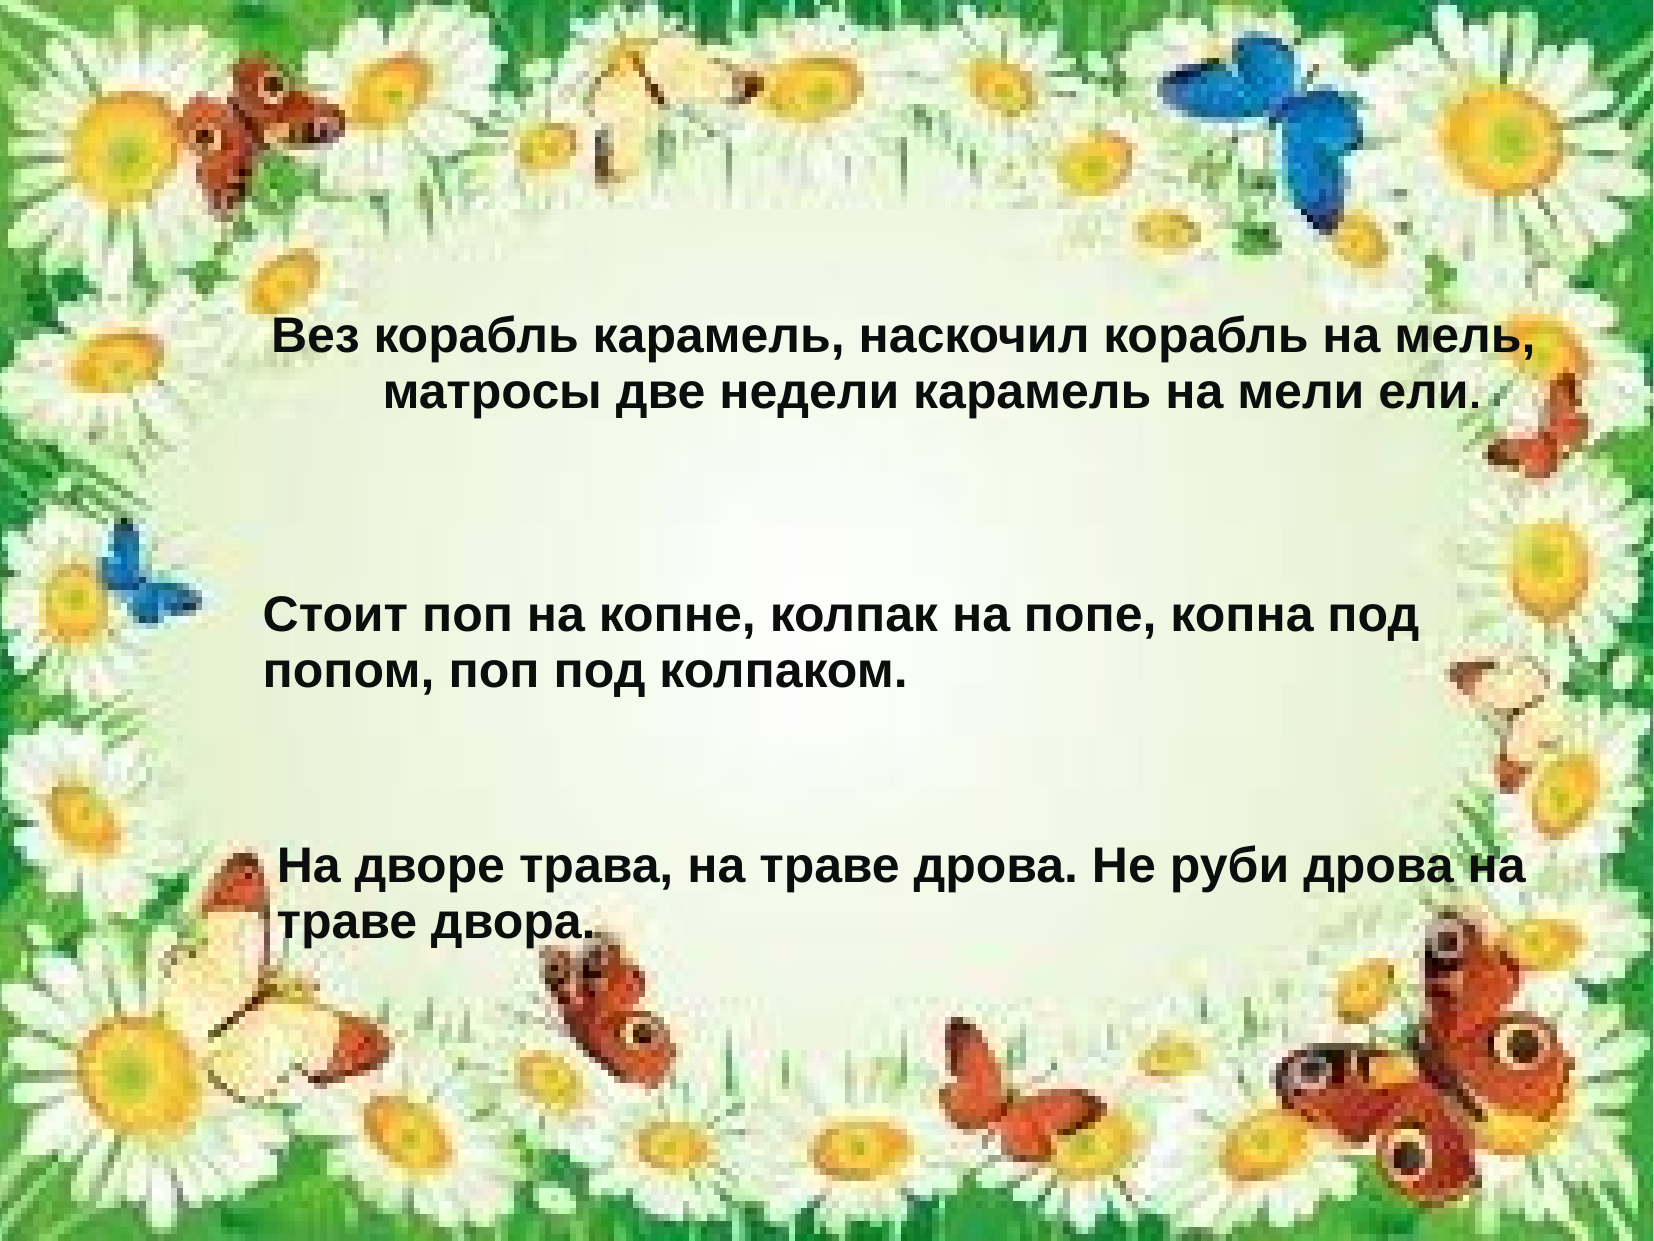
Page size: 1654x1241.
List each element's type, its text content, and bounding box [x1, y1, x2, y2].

picture [0, 0, 1654, 1241]
text_box Вез корабль карамель, наскочил корабль на мель, матросы две недели карамель на мели ели. Стоит поп на копне, колпак на попе, копна под попом, поп под колпаком. На дворе трава, на траве дрова. Не руби дрова на траве двора. [248, 299, 1560, 967]
